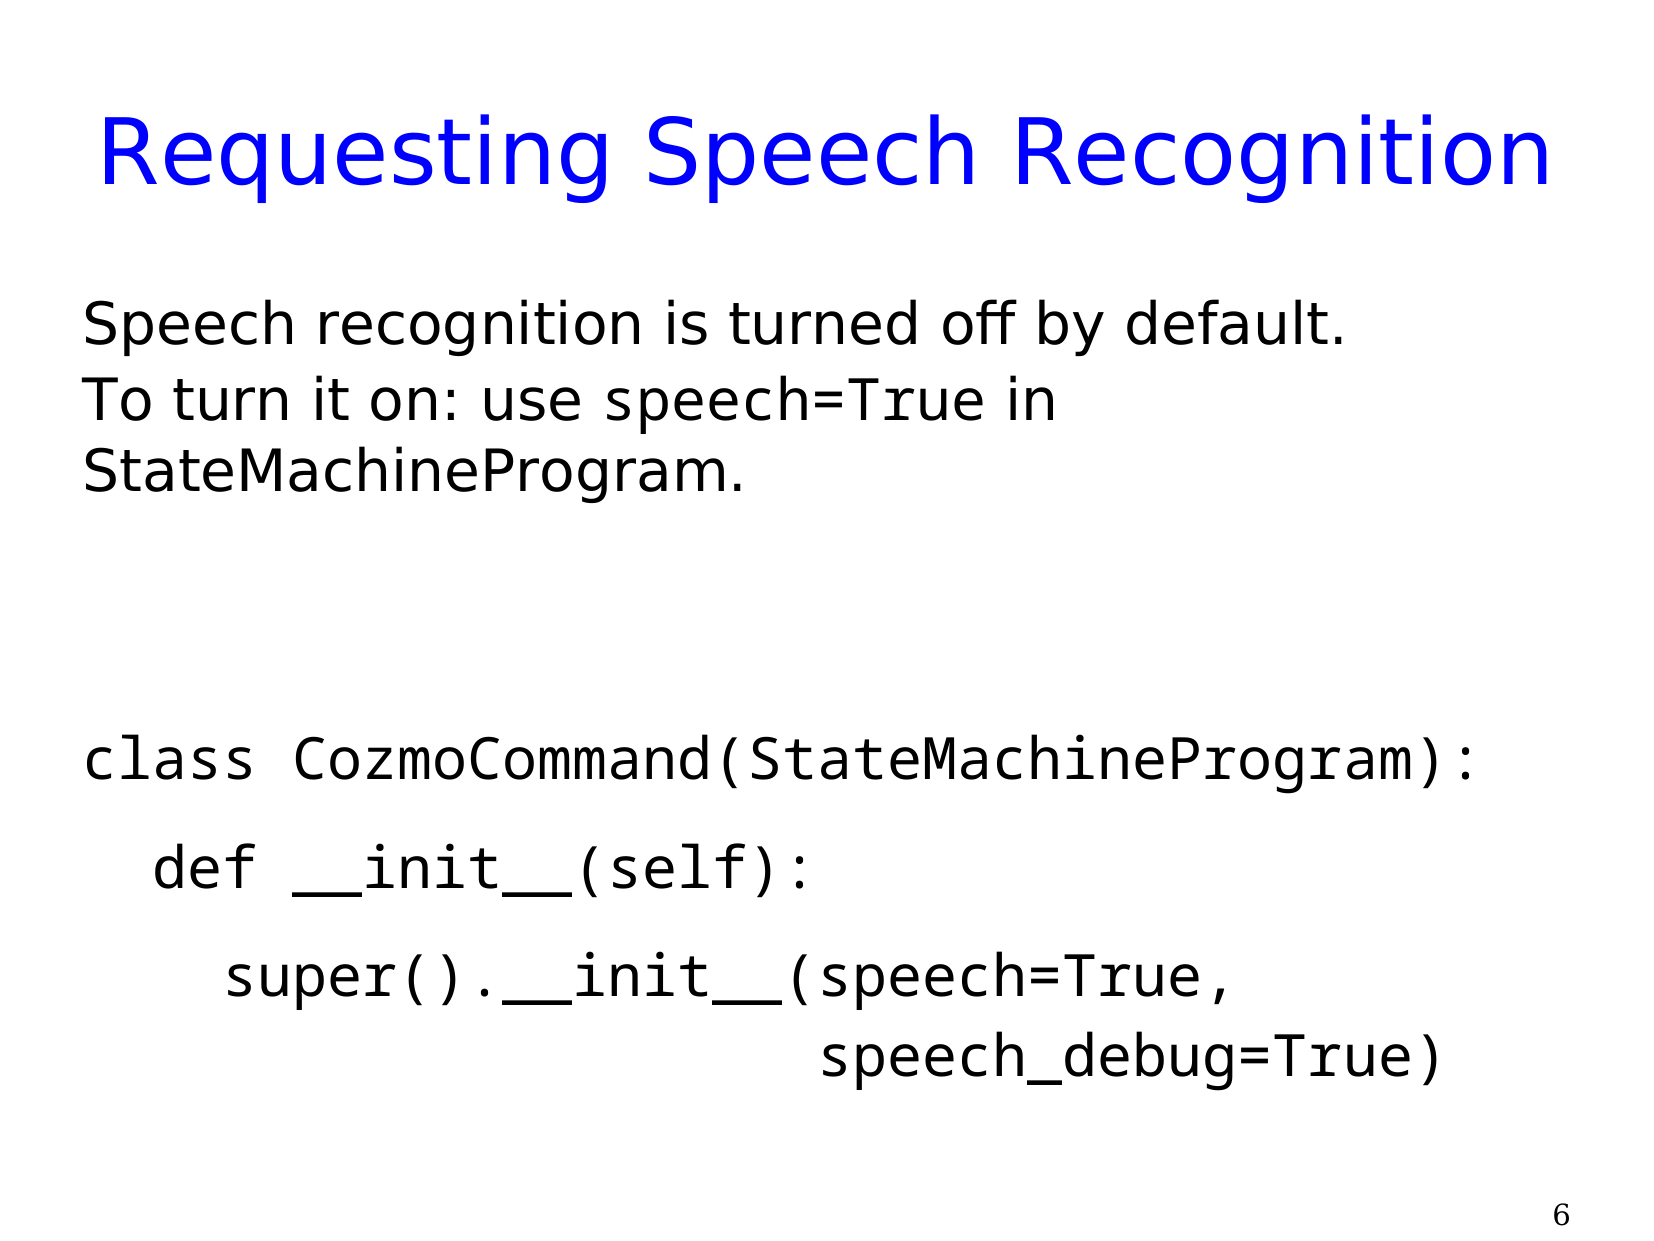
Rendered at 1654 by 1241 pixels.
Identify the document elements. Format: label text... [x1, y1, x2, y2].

title Requesting Speech Recognition [82, 49, 1571, 257]
list Speech recognition is turned off by default. To turn it on: use speech=True in StateMachineProgram. class CozmoCommand(StateMachineProgram): def __init__(self): super().__init__(speech=True, speech_debug=True) [82, 290, 1571, 1109]
